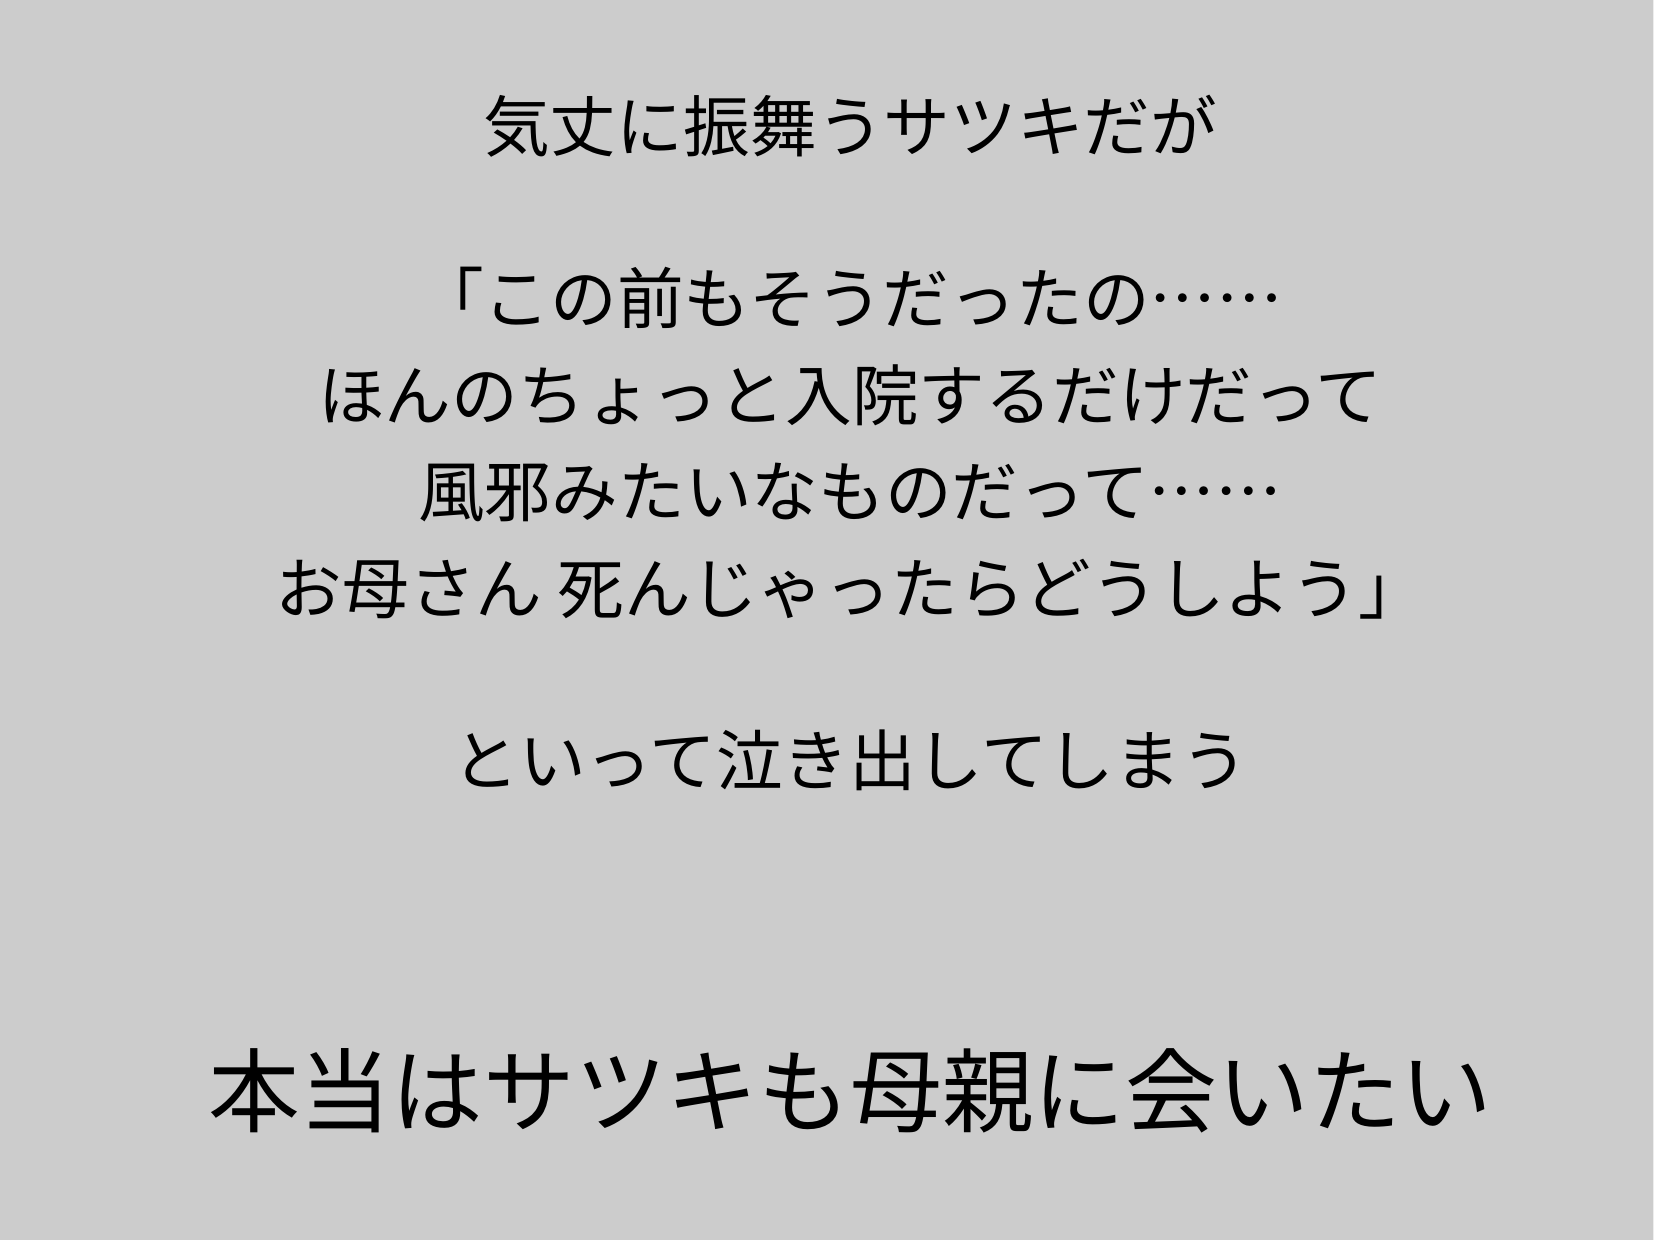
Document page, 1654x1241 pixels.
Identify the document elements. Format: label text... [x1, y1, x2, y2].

title 本当はサツキも母親に会いたい [106, 988, 1595, 1182]
subtitle 気丈に振舞うサツキだが 「この前もそうだったの…… ほんのちょっと入院するだけだって 風邪みたいなものだって…… お母さん 死んじゃったらどうしよう」 といって泣き出してしまう [106, 67, 1595, 886]
